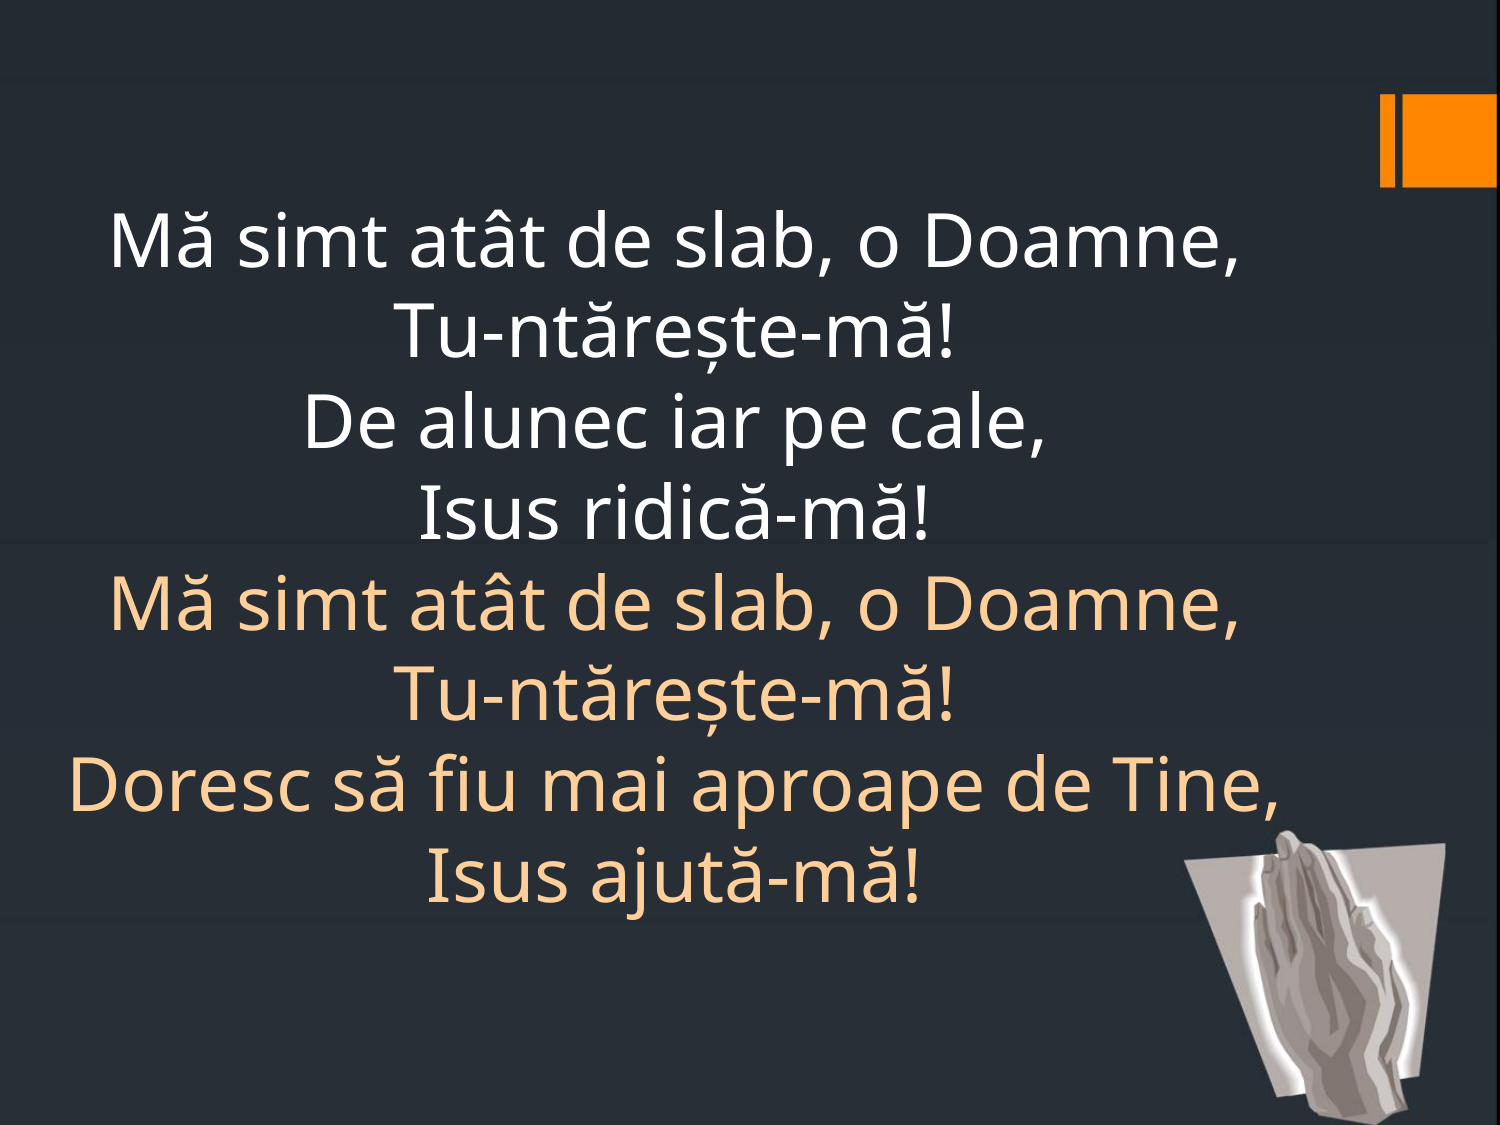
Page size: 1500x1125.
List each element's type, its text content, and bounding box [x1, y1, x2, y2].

text_box Mă simt atât de slab, o Doamne, Tu-ntăreşte-mă! De alunec iar pe cale, Isus ridică-mă! Mă simt atât de slab, o Doamne, Tu-ntăreşte-mă! Doresc să fiu mai aproape de Tine, Isus ajută-mă! [37, 200, 1313, 925]
picture [0, 0, 1500, 1125]
